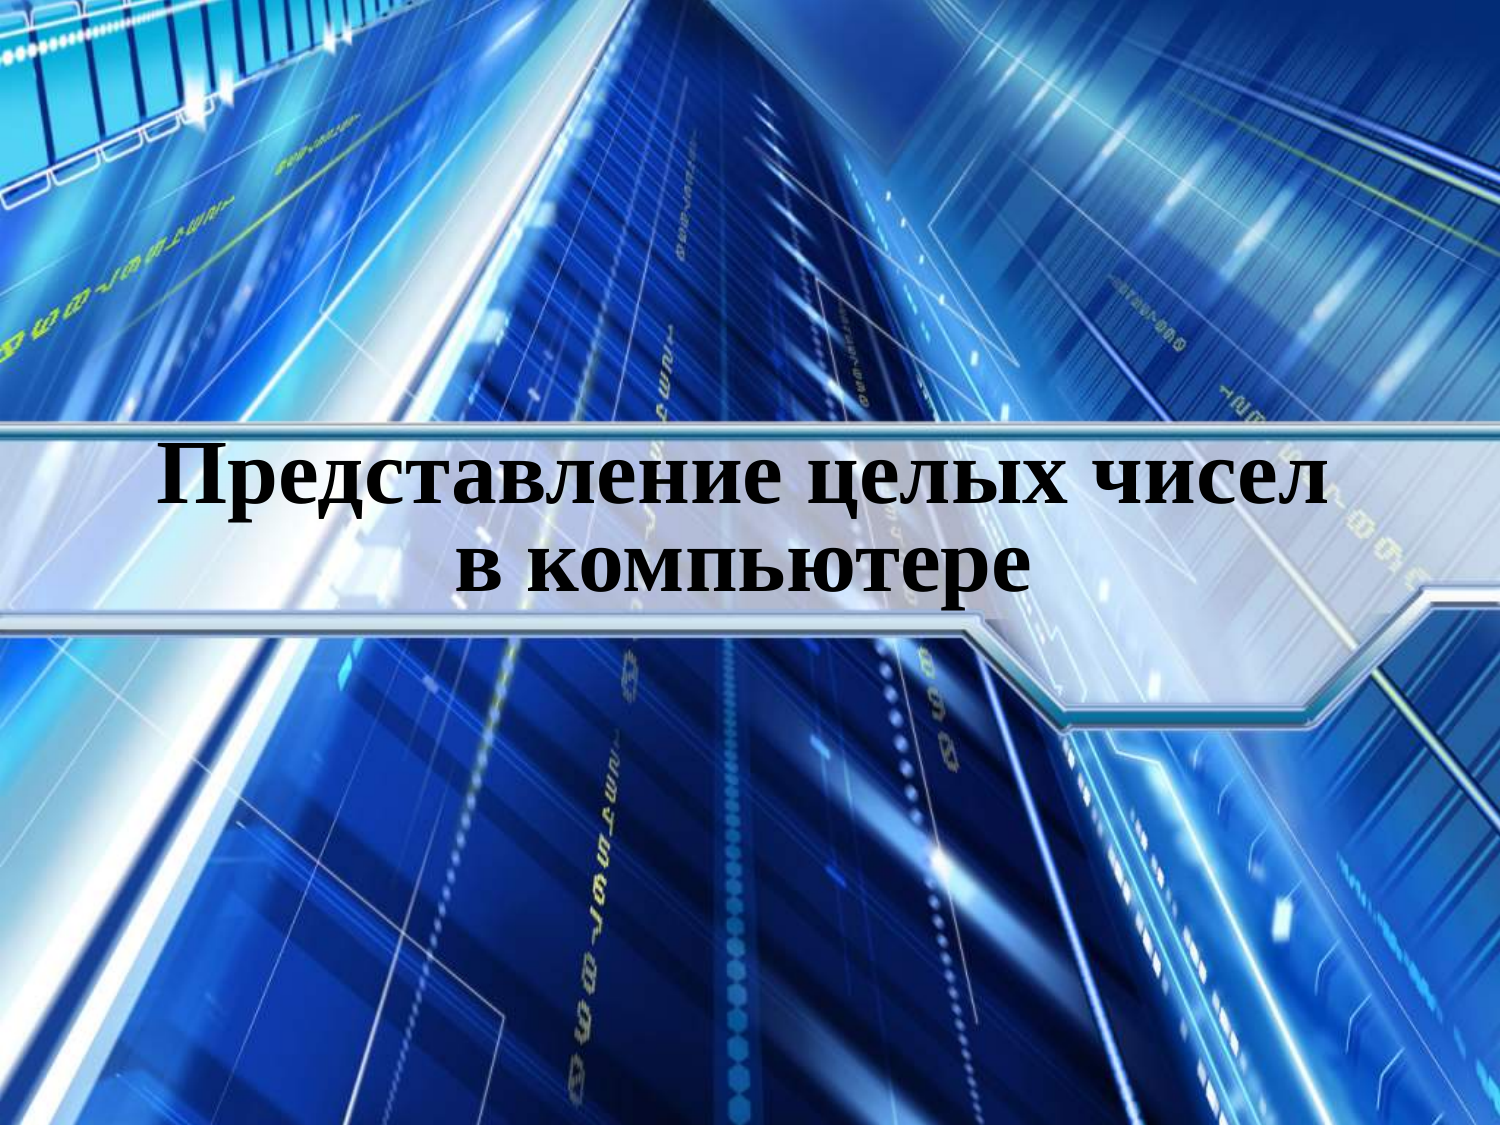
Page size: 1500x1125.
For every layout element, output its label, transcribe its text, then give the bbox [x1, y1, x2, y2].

picture [0, 0, 1500, 1125]
title Представление целых чисел в компьютере [106, 426, 1382, 616]
